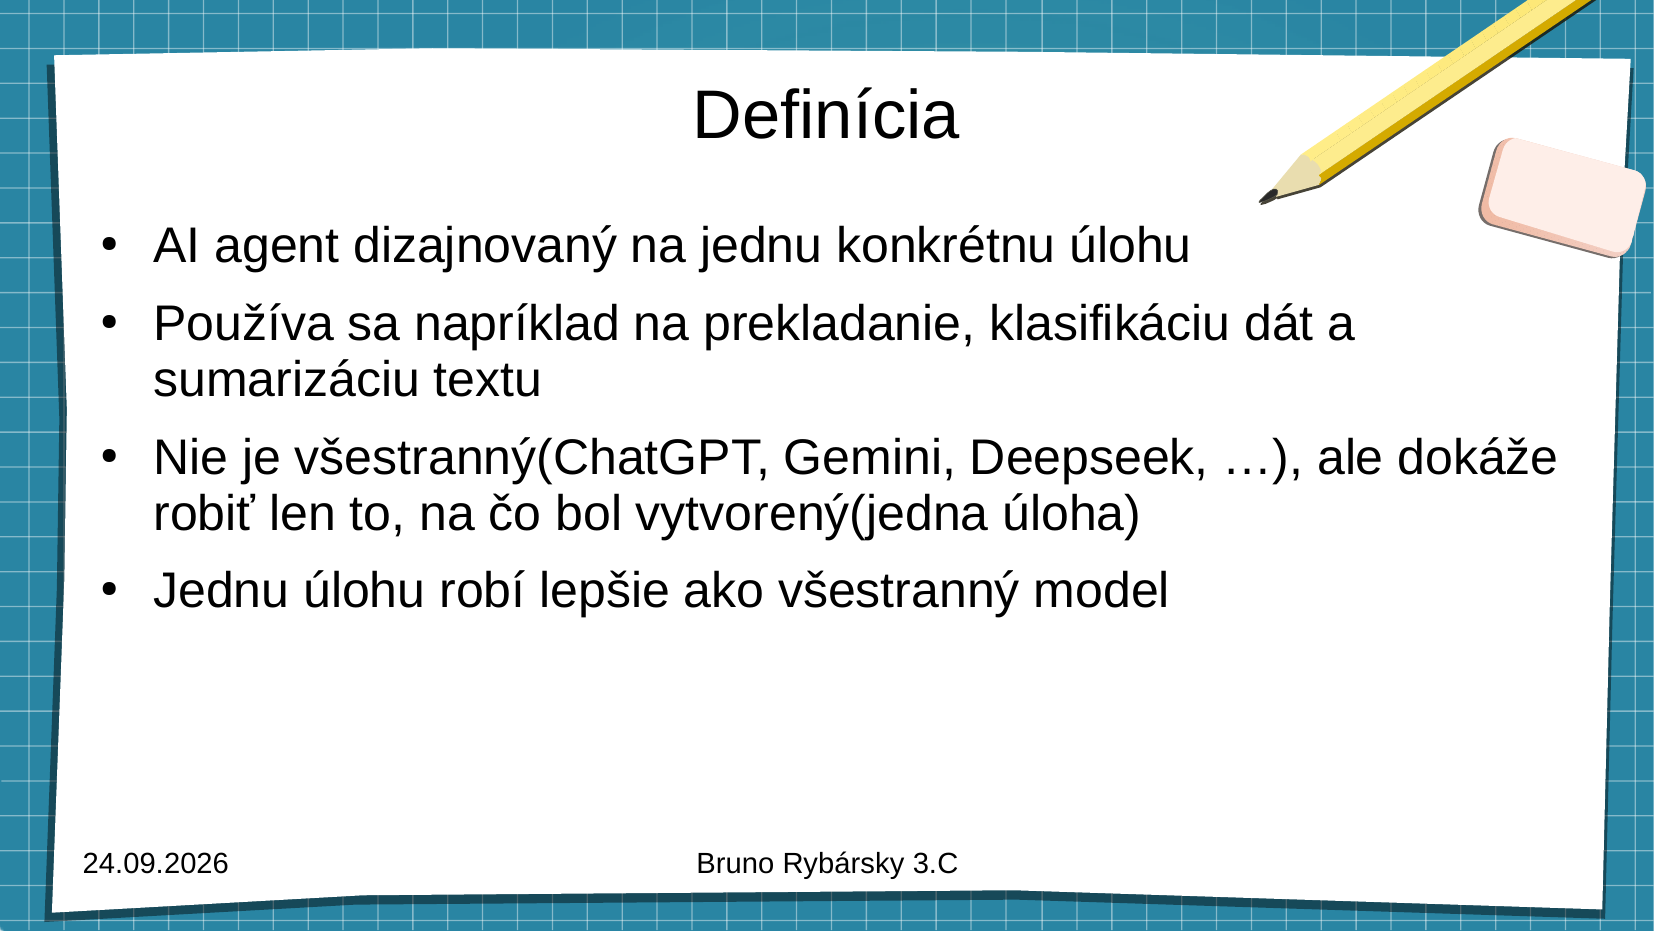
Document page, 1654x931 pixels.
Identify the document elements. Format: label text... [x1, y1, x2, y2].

title Definícia [82, 37, 1571, 193]
list AI agent dizajnovaný na jednu konkrétnu úlohu Používa sa napríklad na prekladanie, klasifikáciu dát a sumarizáciu textu Nie je všestranný(ChatGPT, Gemini, Deepseek, …), ale dokáže robiť len to, na čo bol vytvorený(jedna úloha) Jednu úlohu robí lepšie ako všestranný model [82, 217, 1571, 758]
